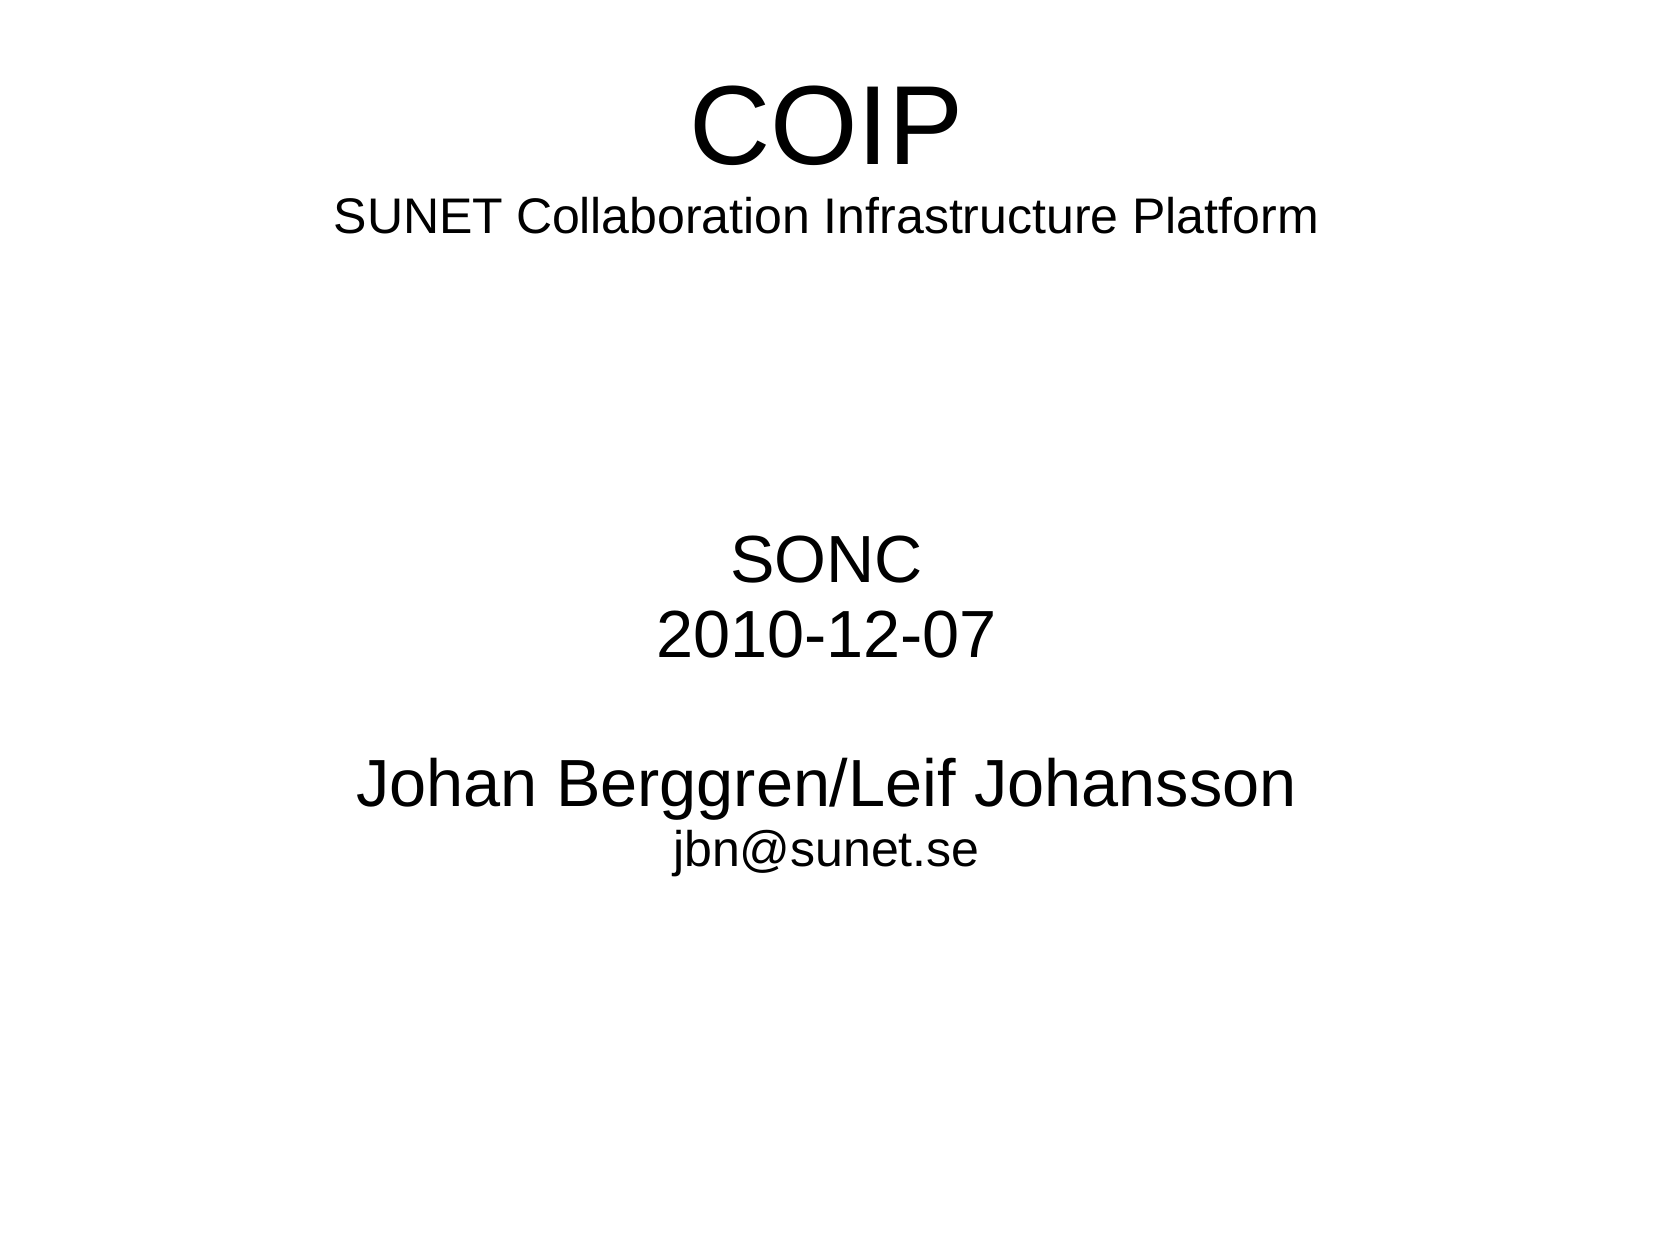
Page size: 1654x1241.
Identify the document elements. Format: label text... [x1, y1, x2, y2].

subtitle SONC 2010-12-07 Johan Berggren/Leif Johansson jbn@sunet.se [82, 297, 1571, 1102]
title COIP SUNET Collaboration Infrastructure Platform [82, 56, 1571, 250]
